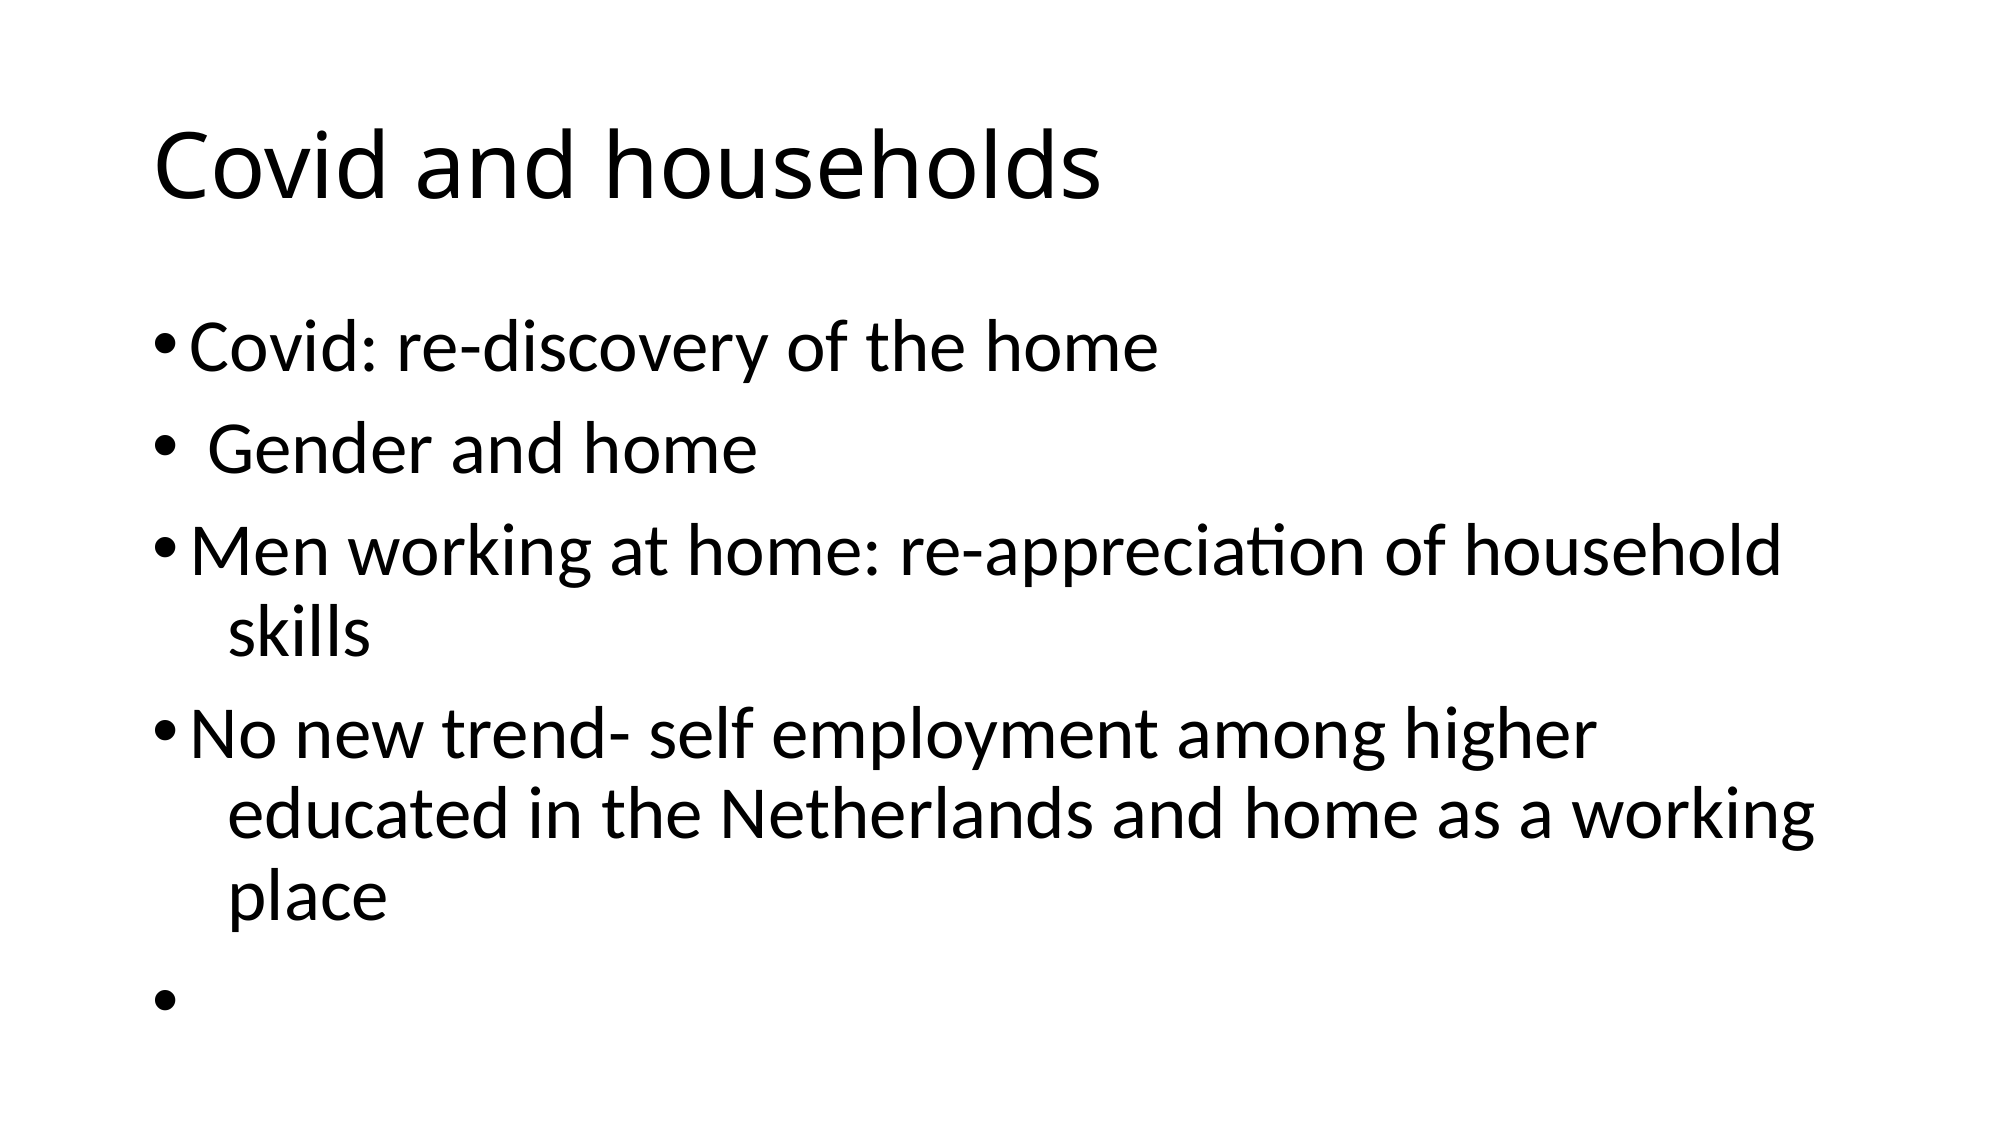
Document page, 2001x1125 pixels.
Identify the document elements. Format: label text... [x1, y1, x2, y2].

title Covid and households [137, 59, 1863, 278]
list Covid: re-discovery of the home Gender and home Men working at home: re-appreciation of household skills No new trend- self employment among higher educated in the Netherlands and home as a working place [137, 299, 1863, 1014]
